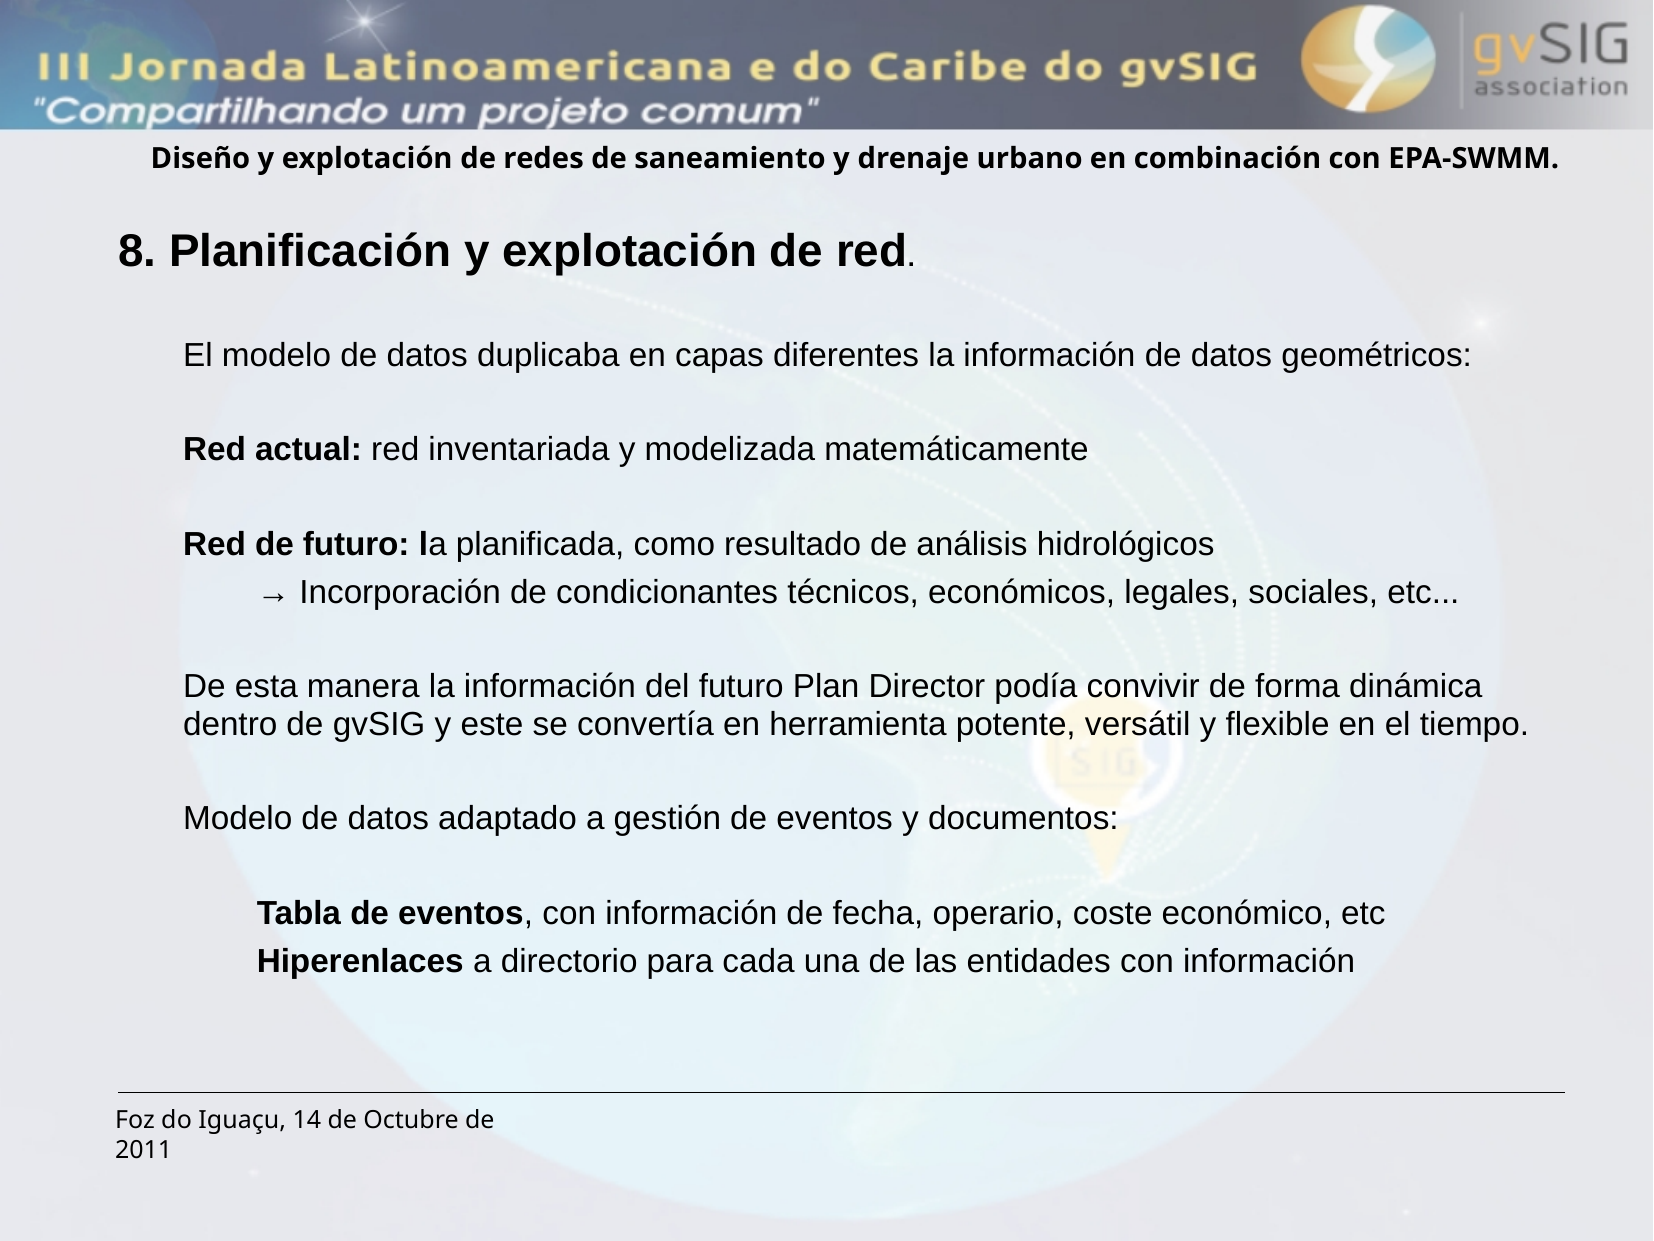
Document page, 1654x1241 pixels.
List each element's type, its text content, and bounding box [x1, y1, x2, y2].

title Diseño y explotación de redes de saneamiento y drenaje urbano en combinación con EPA-SWMM. [76, 131, 1583, 182]
title Foz do Iguaçu, 14 de Octubre de 2011 [100, 1095, 562, 1142]
text_box El modelo de datos duplicaba en capas diferentes la información de datos geométricos: Red actual: red inventariada y modelizada matemáticamente Red de futuro: la planificada, como resultado de análisis hidrológicos → Incorporación de condicionantes técnicos, económicos, legales, sociales, etc... De esta manera la información del futuro Plan Director podía convivir de forma dinámica dentro de gvSIG y este se convertía en herramienta potente, versátil y flexible en el tiempo. Modelo de datos adaptado a gestión de eventos y documentos: Tabla de eventos, con información de fecha, operario, coste económico, etc Hiperenlaces a directorio para cada una de las entidades con información [183, 283, 1571, 1022]
text_box 8. Planificación y explotación de red. [118, 224, 975, 277]
picture [0, 0, 1653, 1241]
